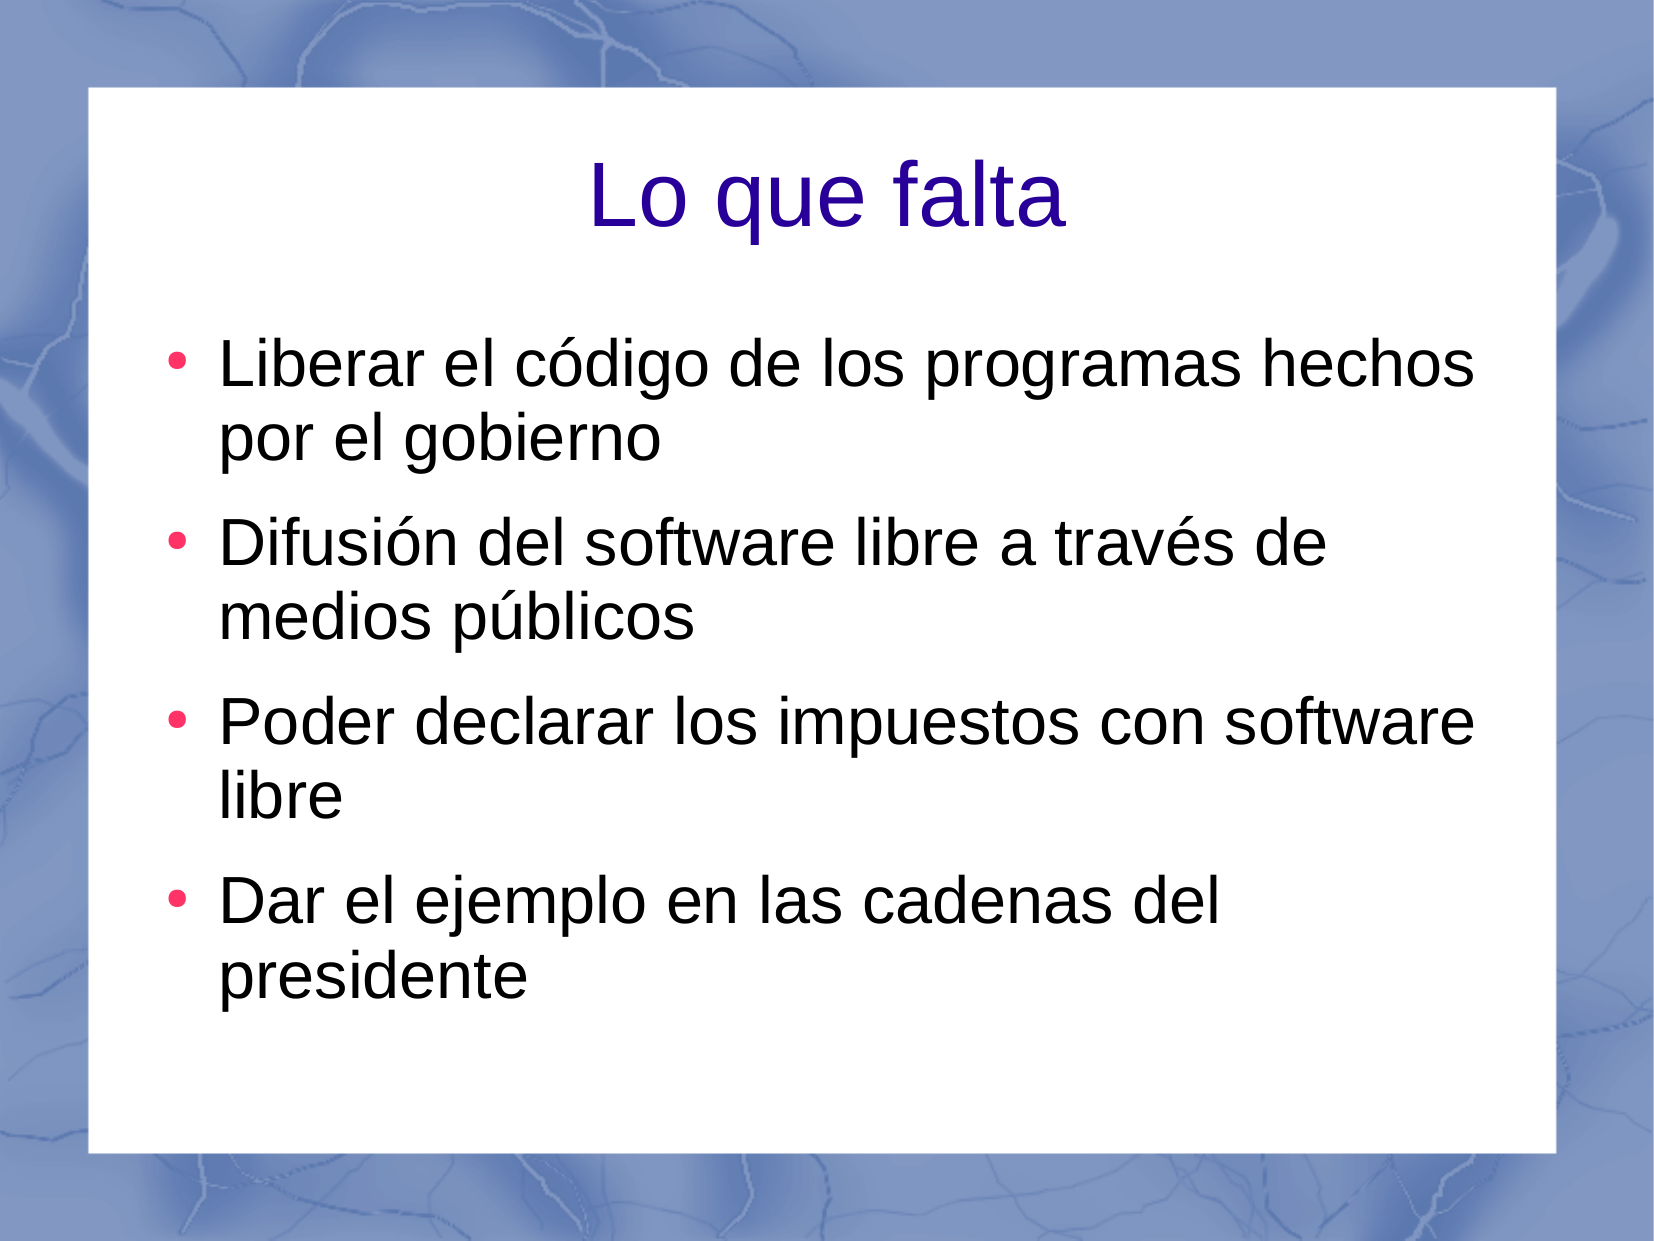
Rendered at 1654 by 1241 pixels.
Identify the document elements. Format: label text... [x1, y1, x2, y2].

title Lo que falta [118, 90, 1536, 298]
picture [0, 0, 1654, 1241]
list Liberar el código de los programas hechos por el gobierno Difusión del software libre a través de medios públicos Poder declarar los impuestos con software libre Dar el ejemplo en las cadenas del presidente [147, 325, 1506, 1045]
